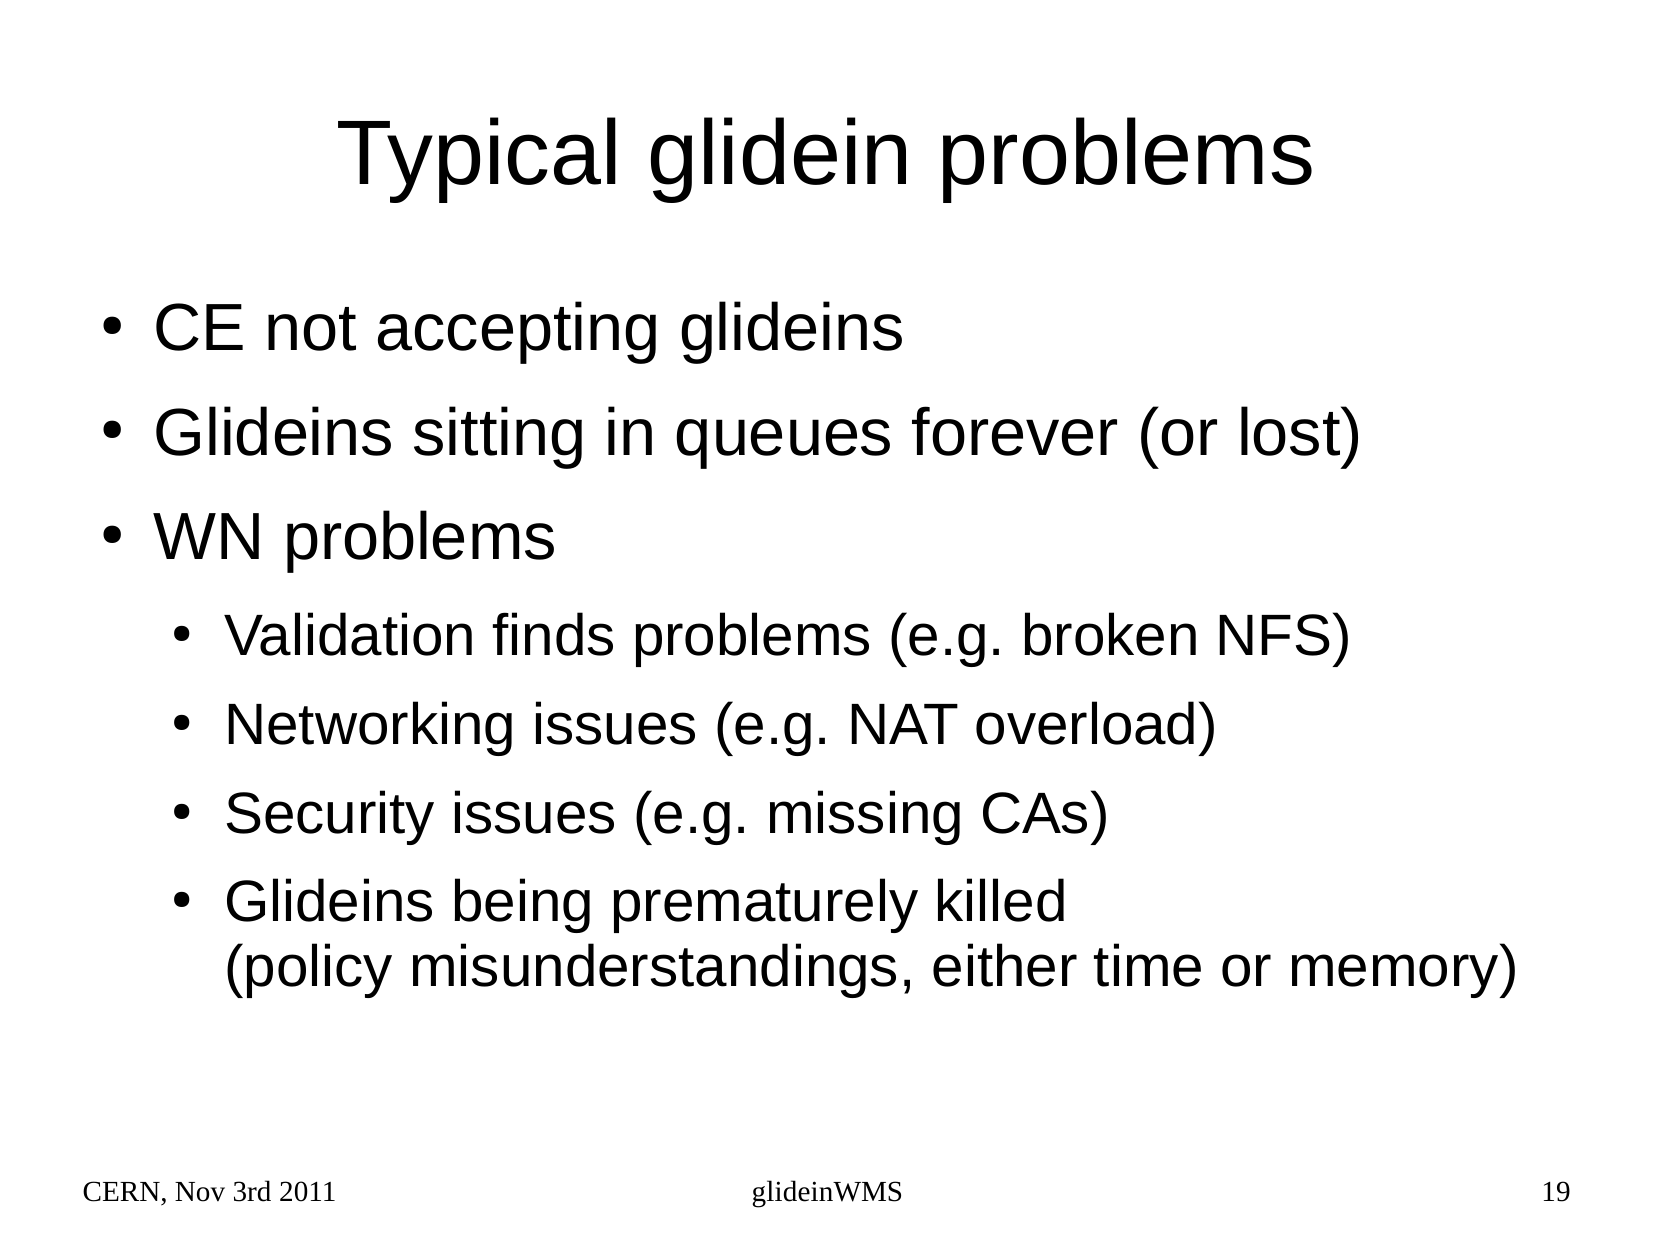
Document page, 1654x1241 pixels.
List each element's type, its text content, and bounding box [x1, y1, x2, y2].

list CE not accepting glideins Glideins sitting in queues forever (or lost) WN problems Validation finds problems (e.g. broken NFS) Networking issues (e.g. NAT overload) Security issues (e.g. missing CAs) Glideins being prematurely killed (policy misunderstandings, either time or memory) [82, 290, 1571, 1109]
title Typical glidein problems [82, 56, 1571, 250]
